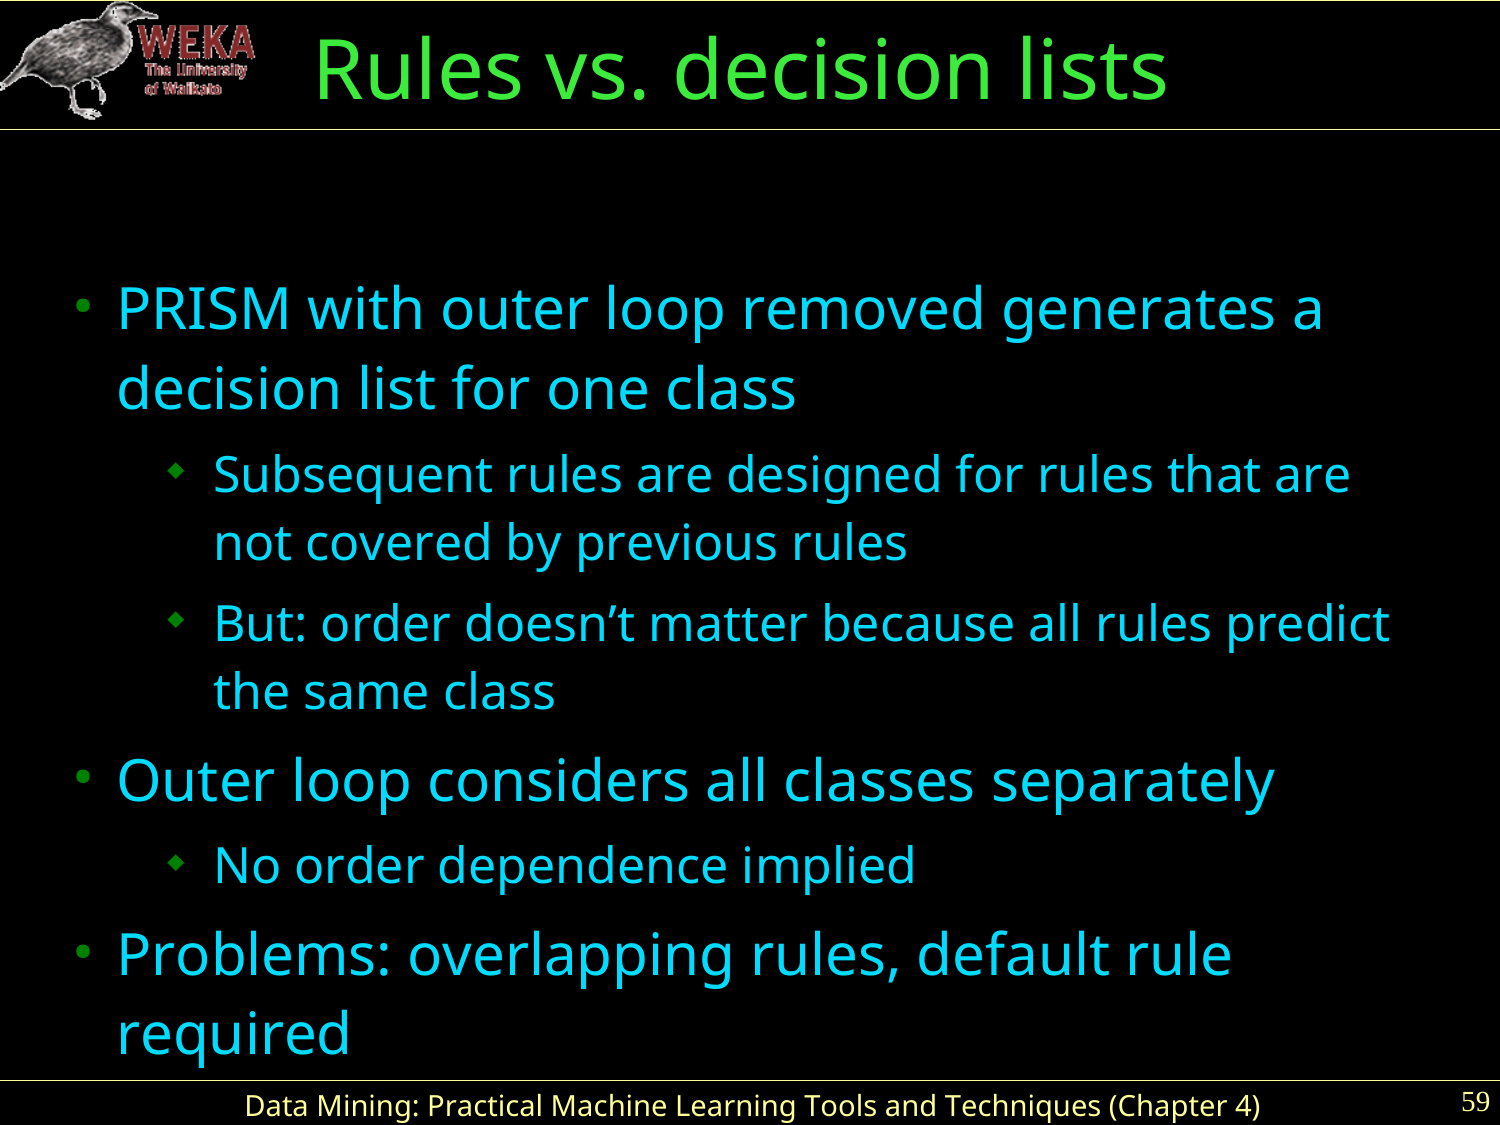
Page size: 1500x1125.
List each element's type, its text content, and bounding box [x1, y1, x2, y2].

title Rules vs. decision lists [297, 0, 1500, 148]
text_box PRISM with outer loop removed generates a decision list for one class Subsequent rules are designed for rules that are not covered by previous rules But: order doesn’t matter because all rules predict the same class Outer loop considers all classes separately No order dependence implied Problems: overlapping rules, default rule required [59, 260, 1447, 936]
picture [0, 1, 266, 129]
